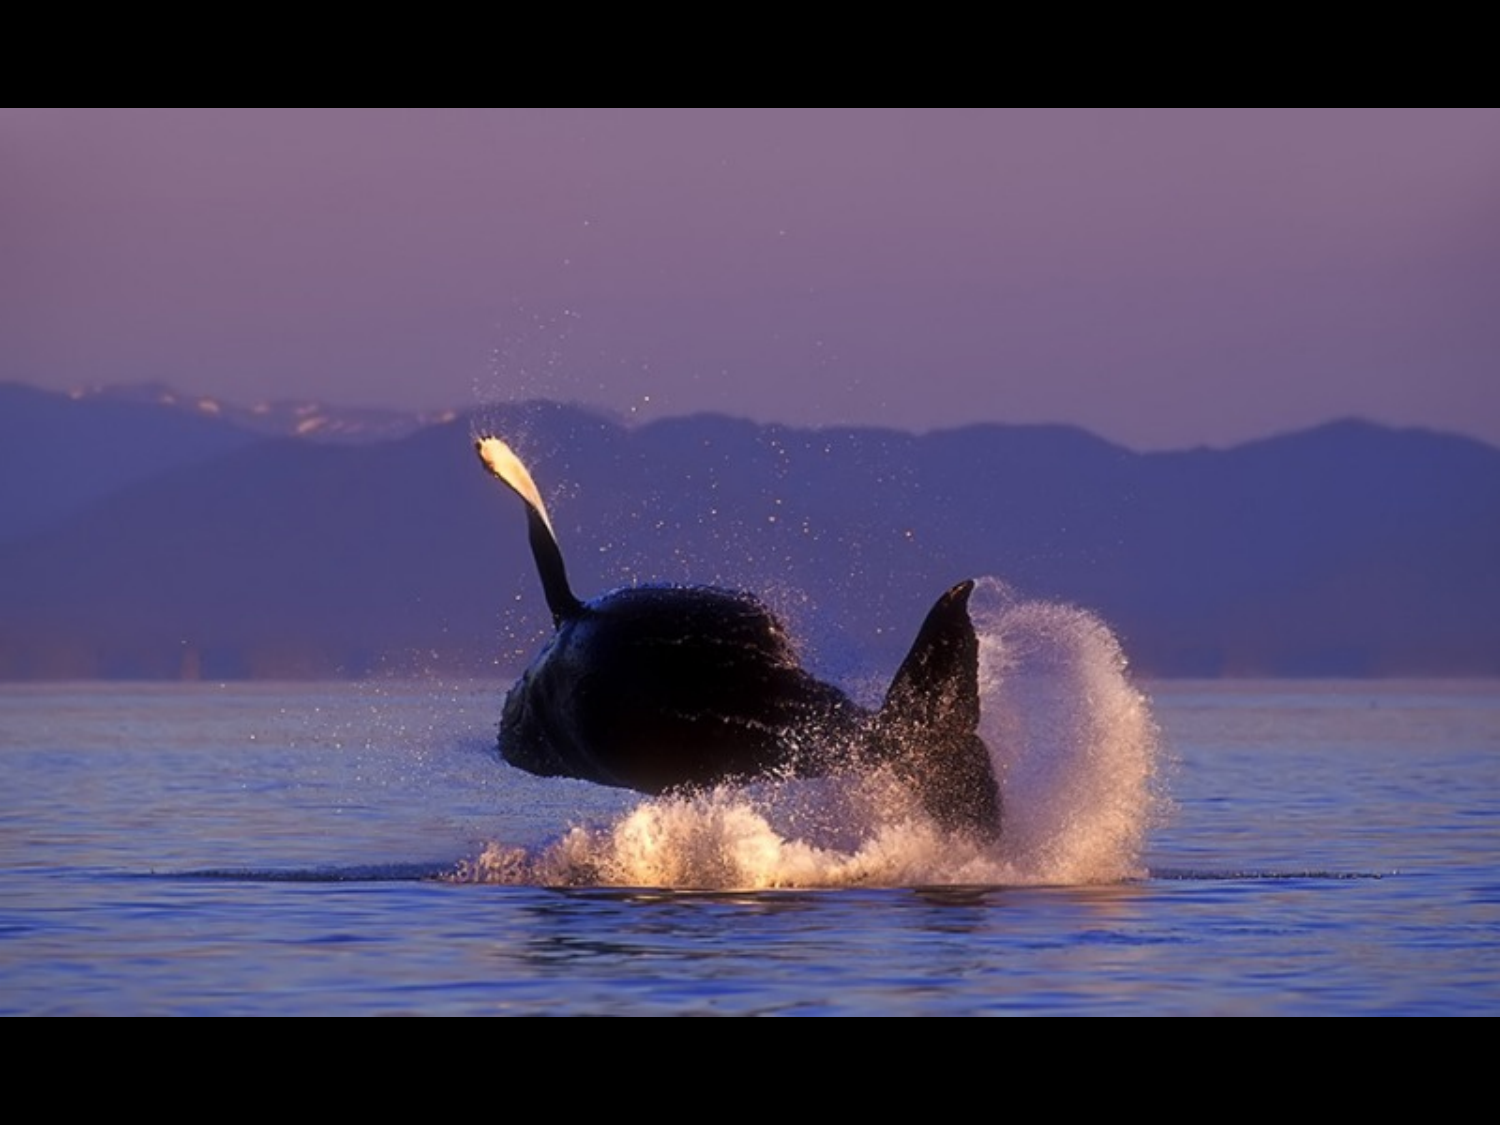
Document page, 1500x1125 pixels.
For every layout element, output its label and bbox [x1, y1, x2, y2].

picture [0, 108, 1500, 1017]
